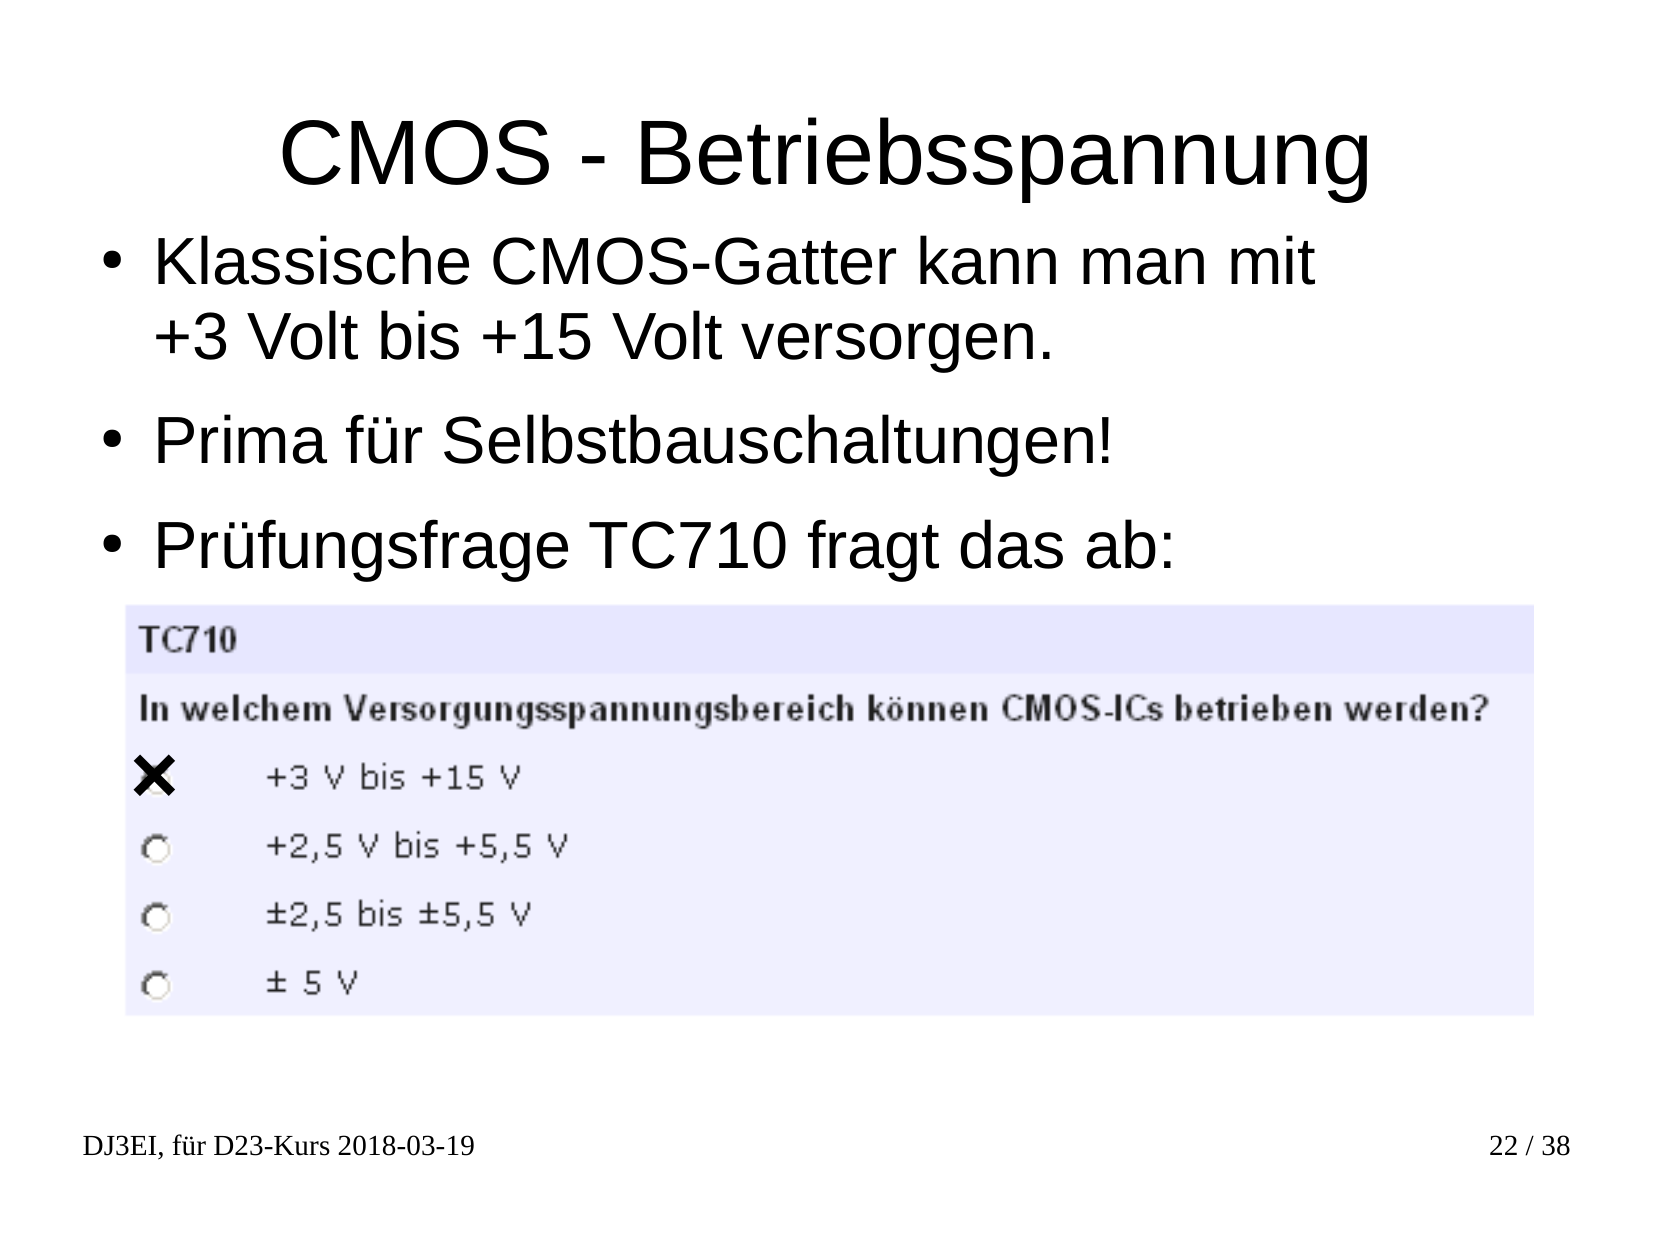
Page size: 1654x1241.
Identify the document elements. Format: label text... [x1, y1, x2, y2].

list Klassische CMOS-Gatter kann man mit +3 Volt bis +15 Volt versorgen. Prima für Selbstbauschaltungen! Prüfungsfrage TC710 fragt das ab: [82, 224, 1571, 1010]
title CMOS - Betriebsspannung [82, 49, 1571, 224]
text_box × [115, 720, 178, 829]
picture [108, 590, 1534, 1040]
